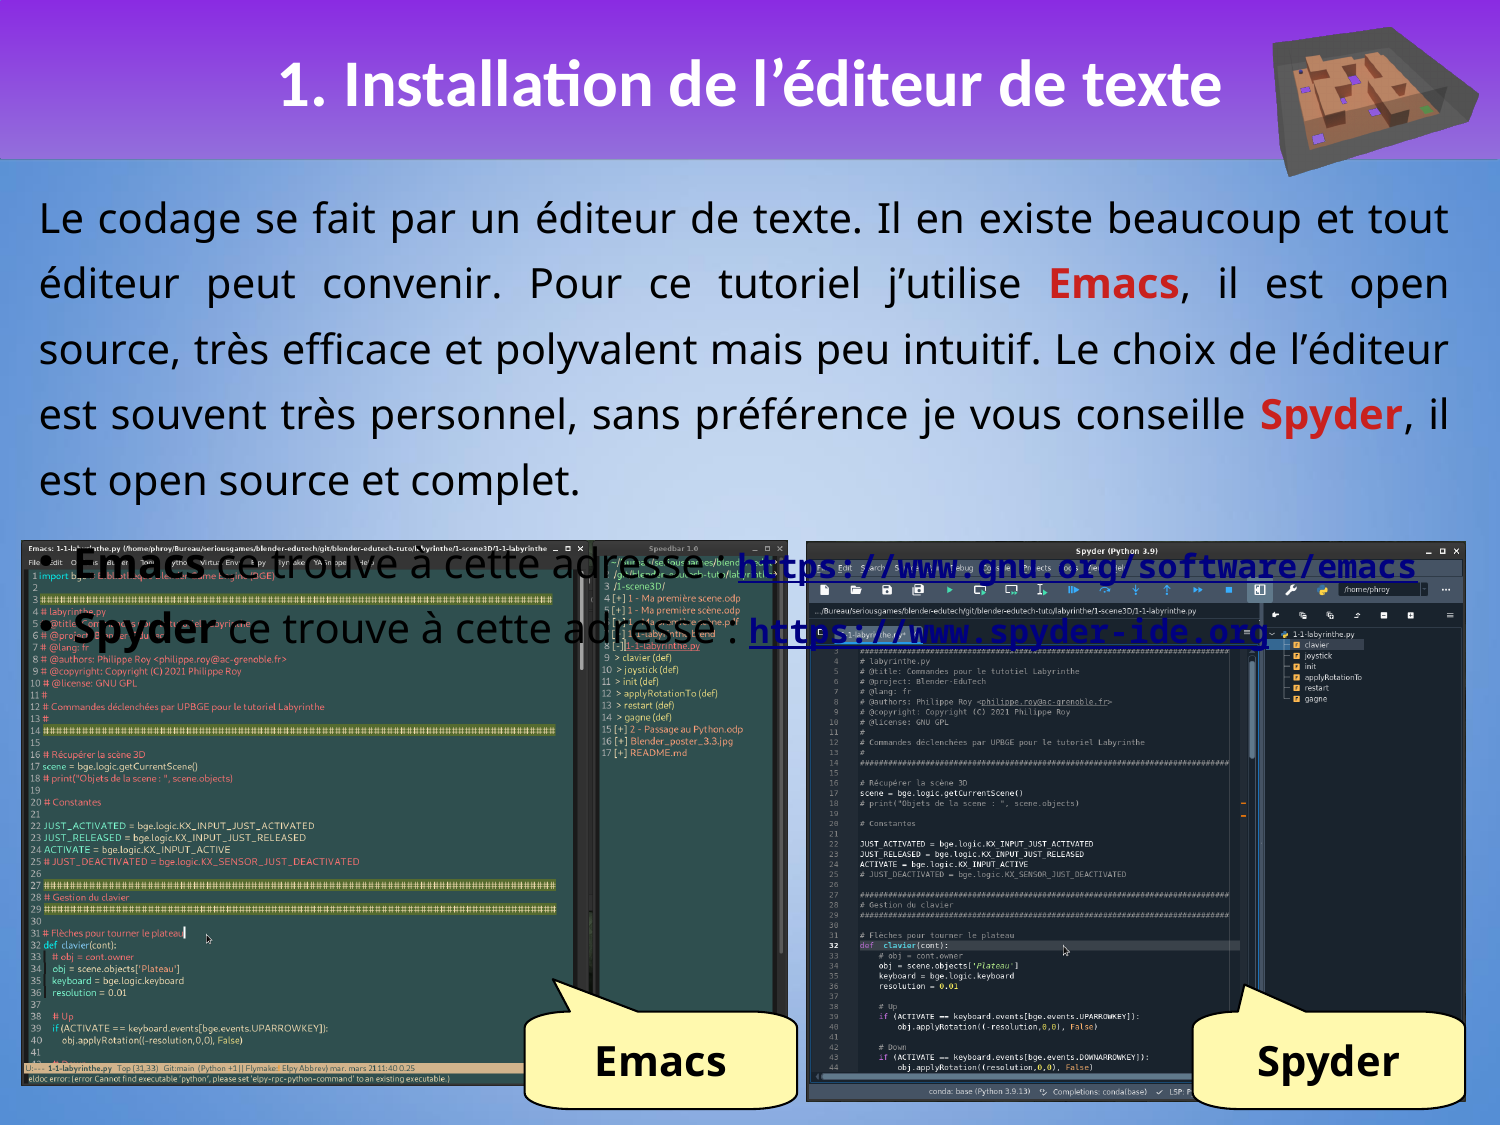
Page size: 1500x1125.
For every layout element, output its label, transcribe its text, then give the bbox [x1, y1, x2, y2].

text_box 1. Installation de l’éditeur de texte [0, 0, 1500, 159]
picture [0, 27, 1500, 1125]
text_box Le codage se fait par un éditeur de texte. Il en existe beaucoup et tout éditeur peut convenir. Pour ce tutoriel j’utilise Emacs, il est open source, très efficace et polyvalent mais peu intuitif. Le choix de l’éditeur est souvent très personnel, sans préférence je vous conseille Spyder, il est open source et complet. Emacs ce trouve à cette adresse : https://www.gnu.org/software/emacs Spyder ce trouve à cette adresse : https://www.spyder-ide.org [23, 172, 1465, 494]
text_box Emacs [524, 979, 798, 1110]
text_box Spyder [1192, 984, 1466, 1110]
